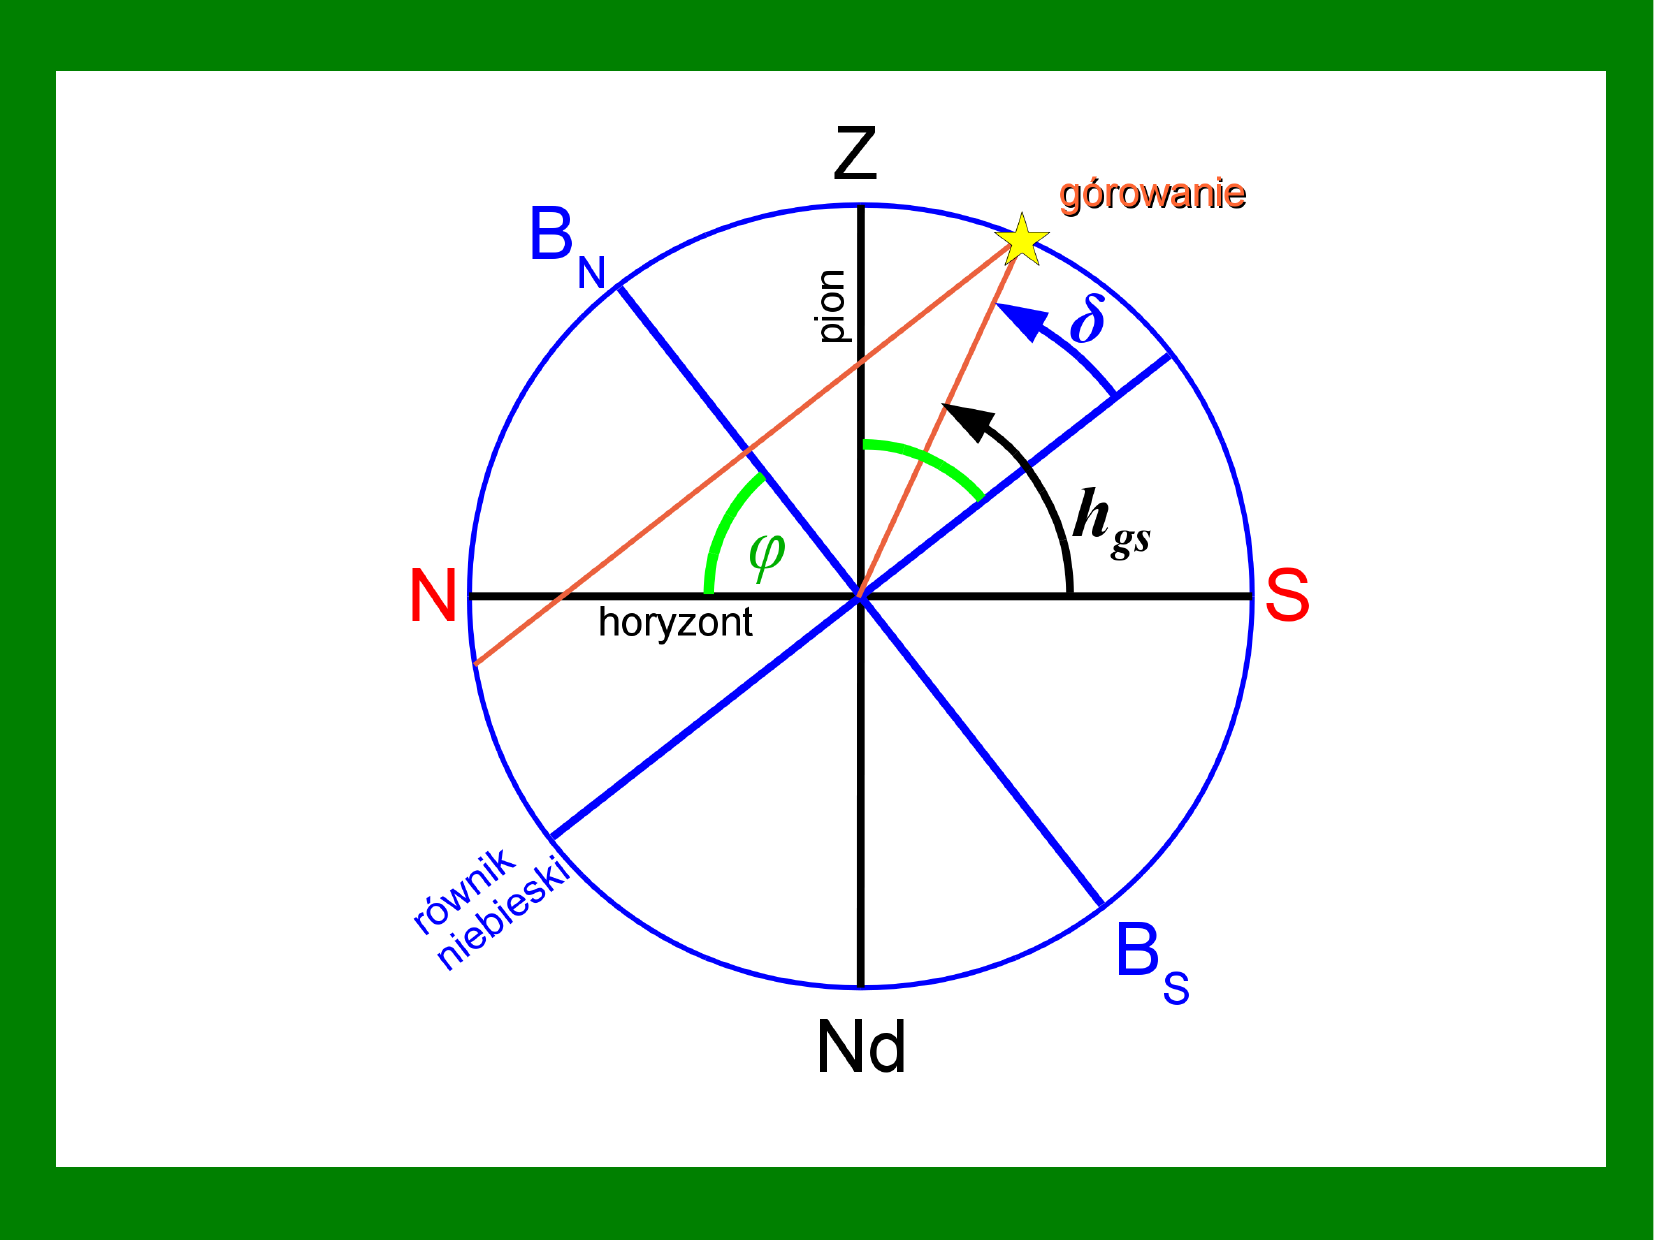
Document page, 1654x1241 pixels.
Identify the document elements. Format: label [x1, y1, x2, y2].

picture [56, 71, 1606, 1167]
